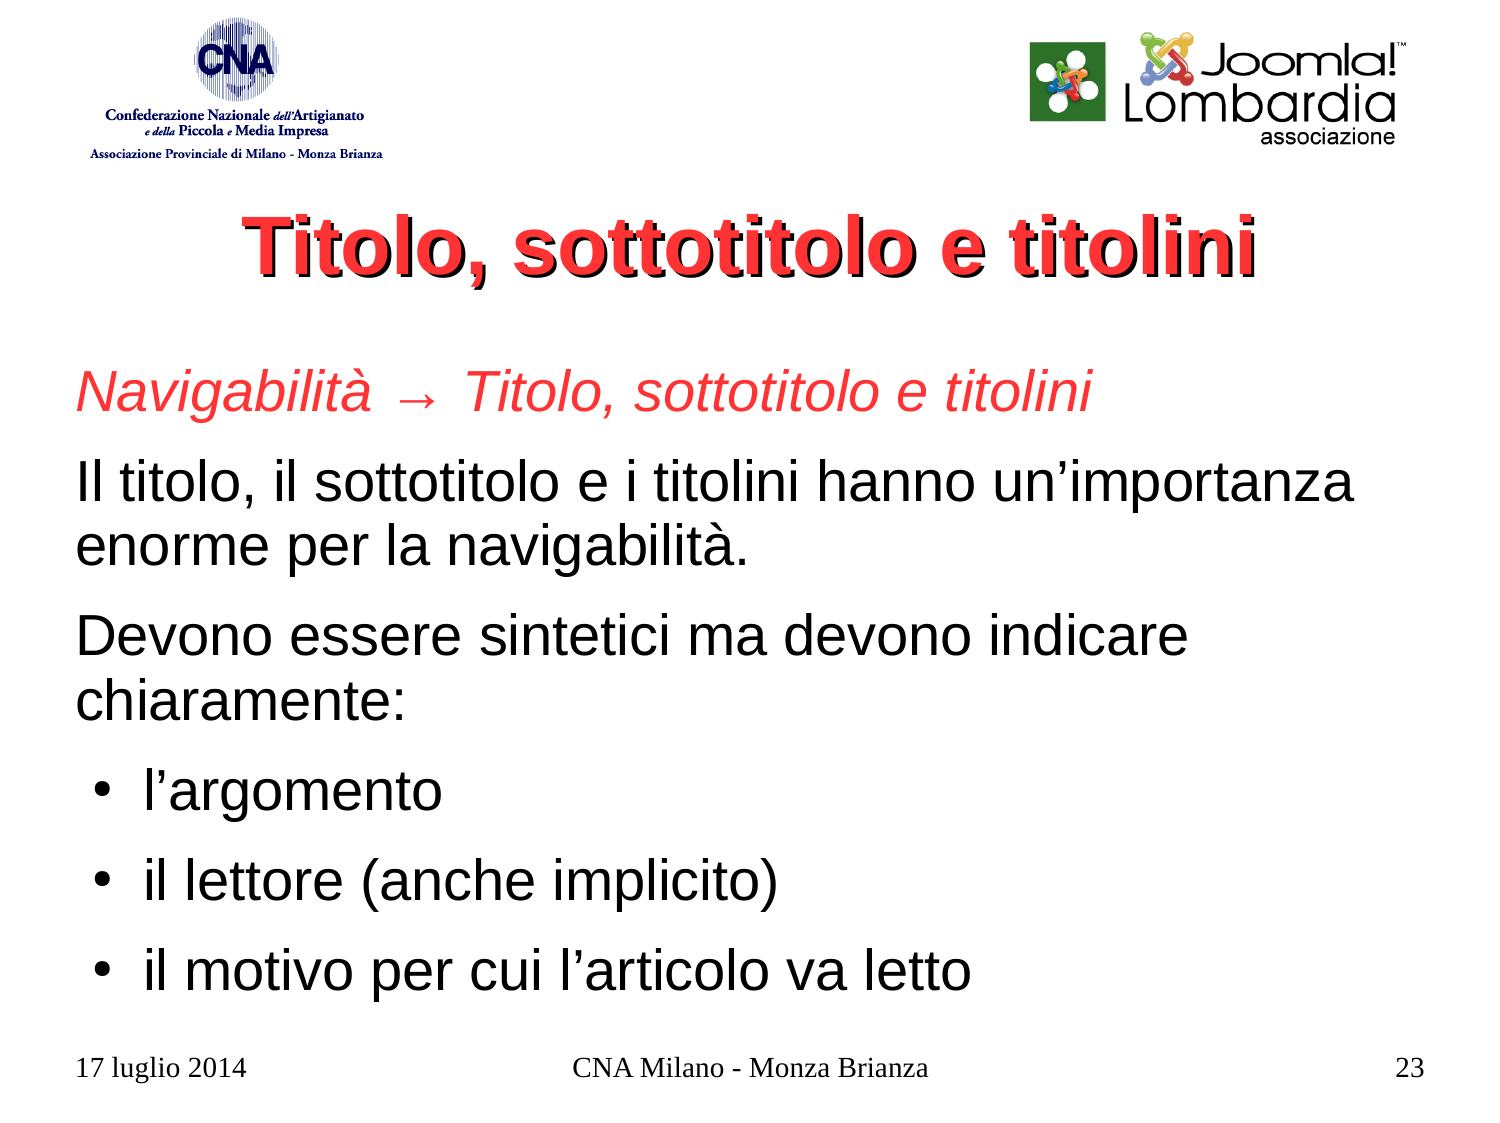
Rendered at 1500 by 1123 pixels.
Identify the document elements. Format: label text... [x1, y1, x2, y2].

picture [75, 10, 402, 151]
list Navigabilità → Titolo, sottotitolo e titolini Il titolo, il sottotitolo e i titolini hanno un’importanza enorme per la navigabilità. Devono essere sintetici ma devono indicare chiaramente: l’argomento il lettore (anche implicito) il motivo per cui l’articolo va letto [75, 358, 1425, 1010]
title Titolo, sottotitolo e titolini [75, 151, 1425, 339]
picture [1012, 21, 1426, 169]
